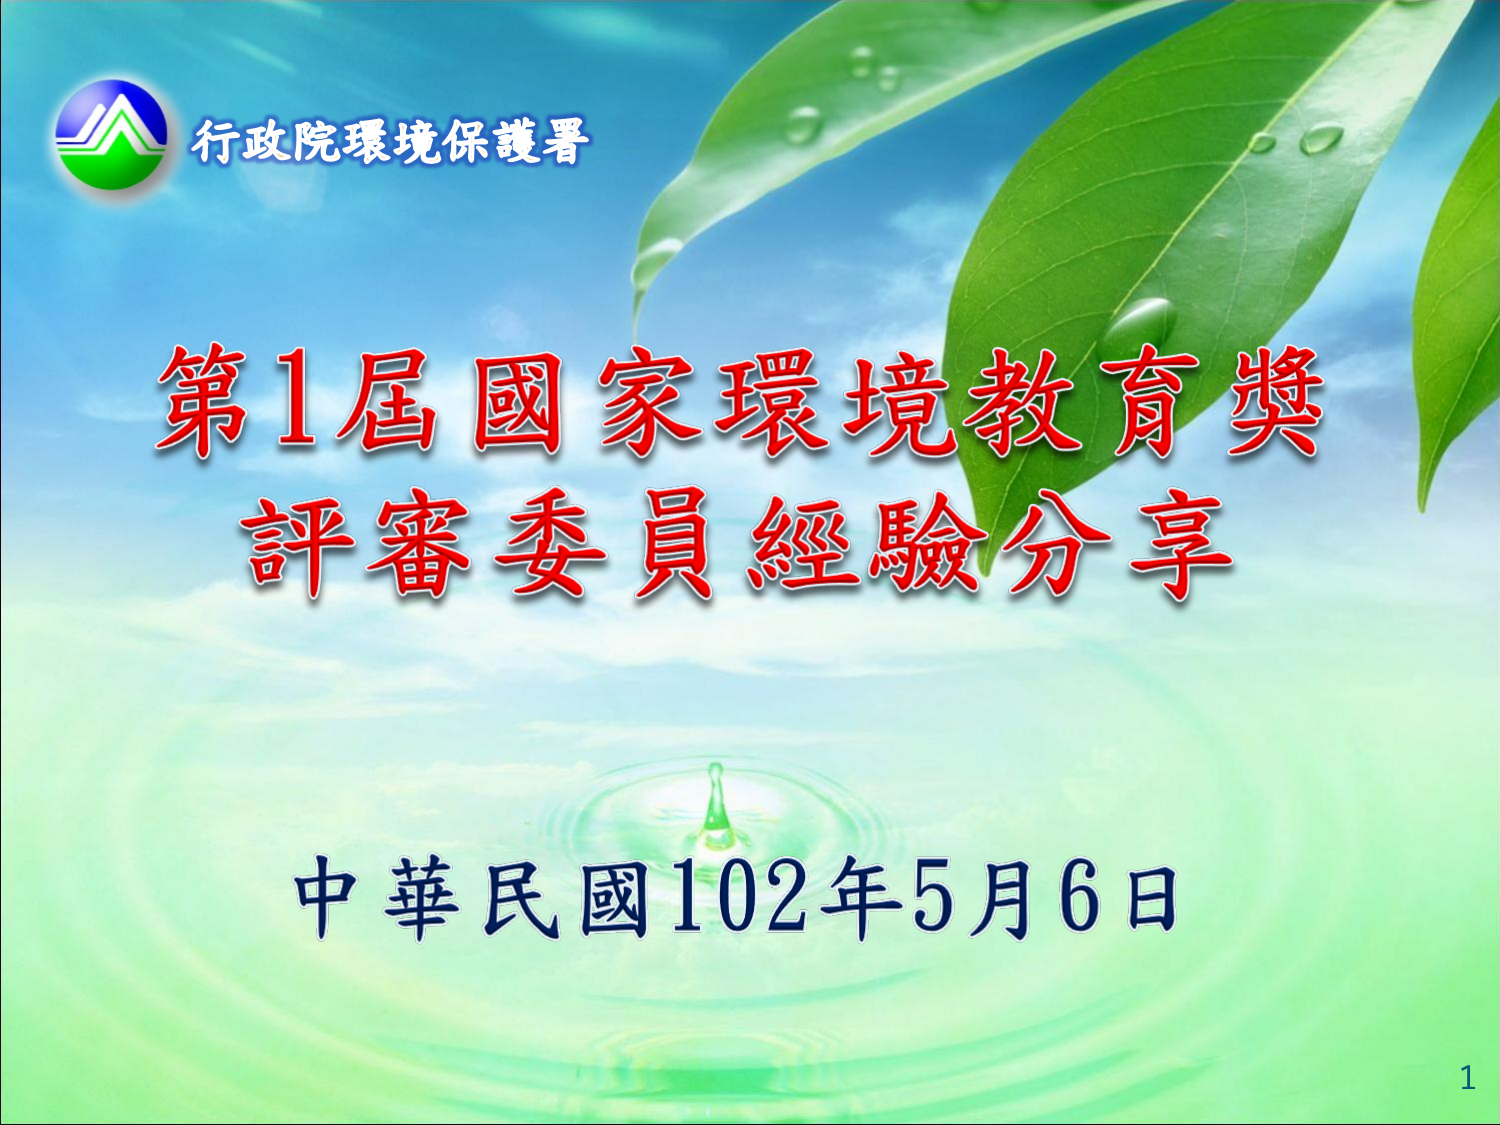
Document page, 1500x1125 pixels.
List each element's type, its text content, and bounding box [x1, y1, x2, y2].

picture [0, 0, 1500, 1125]
text_box <編號> [1387, 1023, 1478, 1102]
